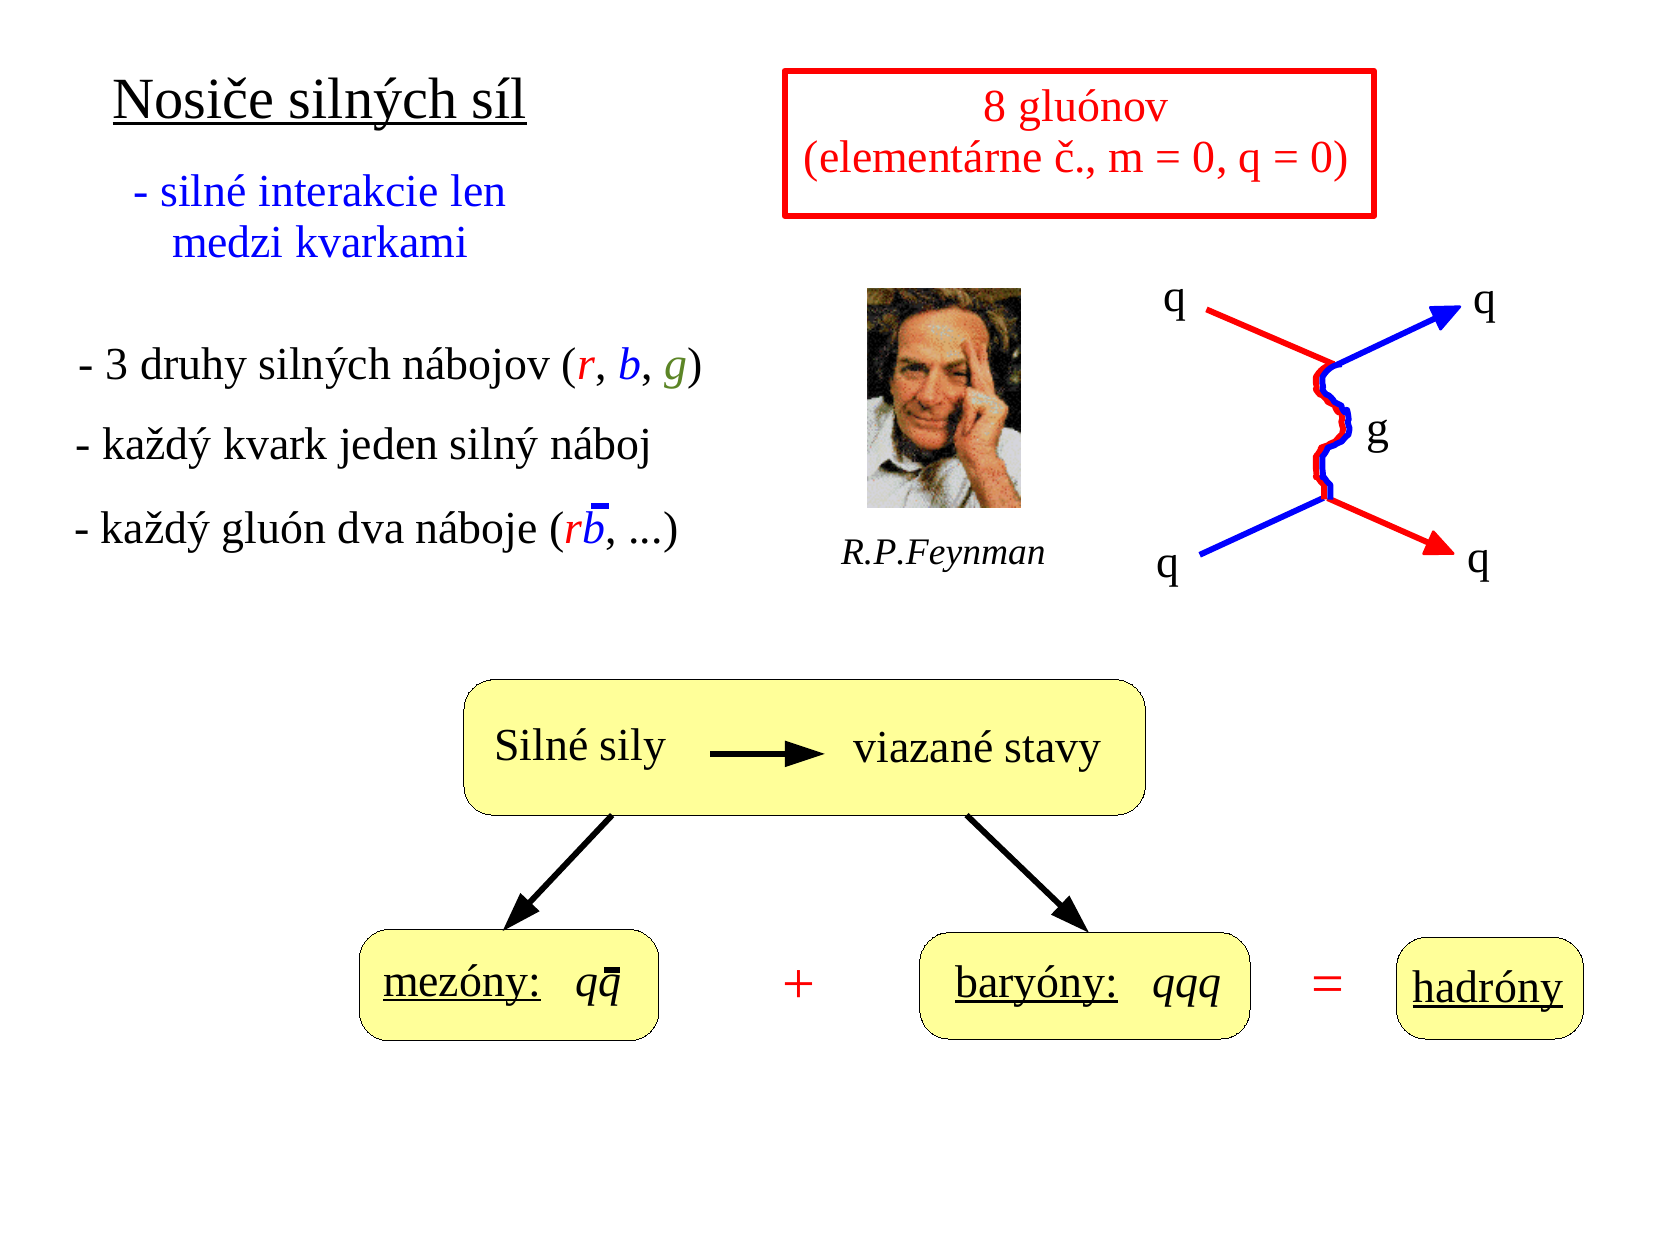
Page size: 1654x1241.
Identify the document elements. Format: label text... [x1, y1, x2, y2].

text_box - 3 druhy silných nábojov (r, b, g) [78, 338, 703, 394]
text_box [1396, 937, 1584, 1040]
text_box baryóny: qqq [955, 956, 1223, 1013]
text_box q [1473, 272, 1504, 330]
text_box - každý kvark jeden silný náboj [75, 418, 654, 475]
text_box [919, 932, 1251, 1040]
text_box Silné sily [494, 720, 667, 776]
text_box [359, 929, 659, 1041]
text_box q [1467, 531, 1497, 589]
text_box Nosiče silných síl [112, 66, 528, 137]
picture [867, 288, 1021, 508]
text_box mezóny: qq [383, 955, 622, 1011]
text_box q [1156, 536, 1186, 594]
text_box viazané stavy [853, 721, 1103, 778]
text_box - silné interakcie len medzi kvarkami [133, 165, 507, 278]
text_box = [1311, 952, 1345, 1023]
text_box + [782, 952, 816, 1023]
text_box R.P.Feynman [841, 531, 1046, 577]
text_box g [1366, 402, 1390, 459]
text_box [463, 679, 1146, 816]
text_box 8 gluónov (elementárne č., m = 0, q = 0) [803, 80, 1350, 192]
text_box hadróny [1412, 961, 1564, 1018]
text_box - každý gluón dva náboje (rb, ...) [74, 502, 679, 559]
text_box q [1163, 270, 1193, 328]
